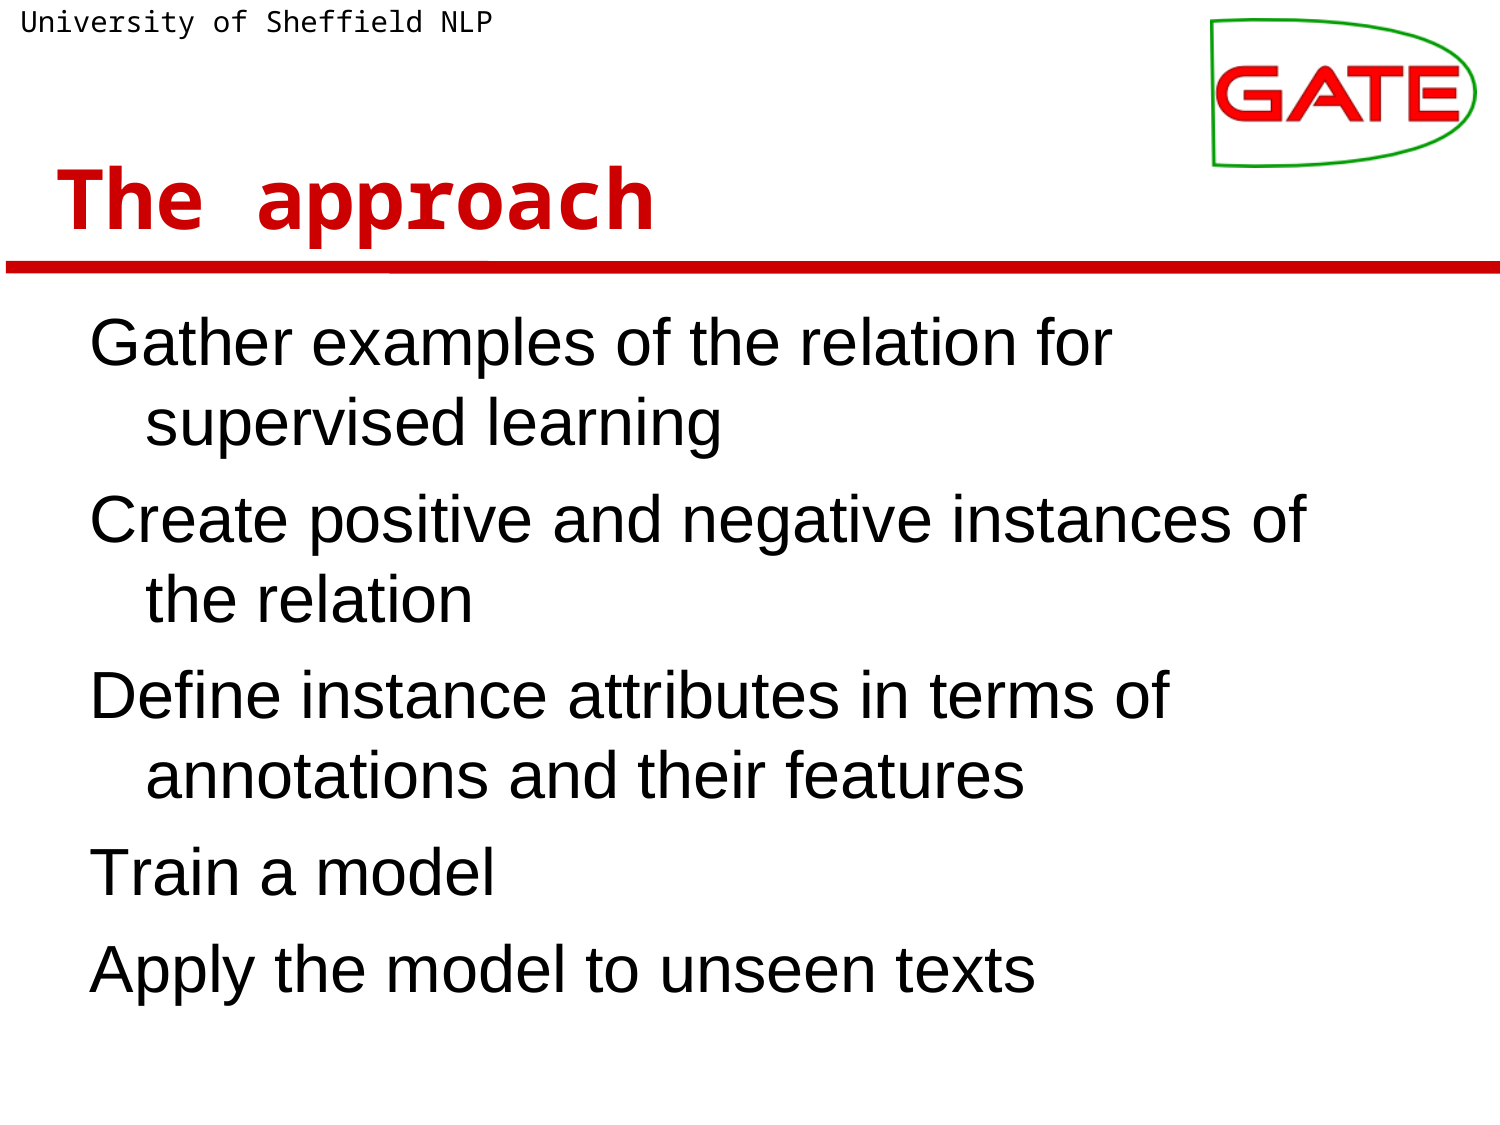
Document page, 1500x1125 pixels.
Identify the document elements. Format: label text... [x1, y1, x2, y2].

list Gather examples of the relation for supervised learning Create positive and negative instances of the relation Define instance attributes in terms of annotations and their features Train a model Apply the model to unseen texts [74, 290, 1425, 1034]
title The approach [41, 37, 1391, 254]
picture [1210, 18, 1477, 168]
